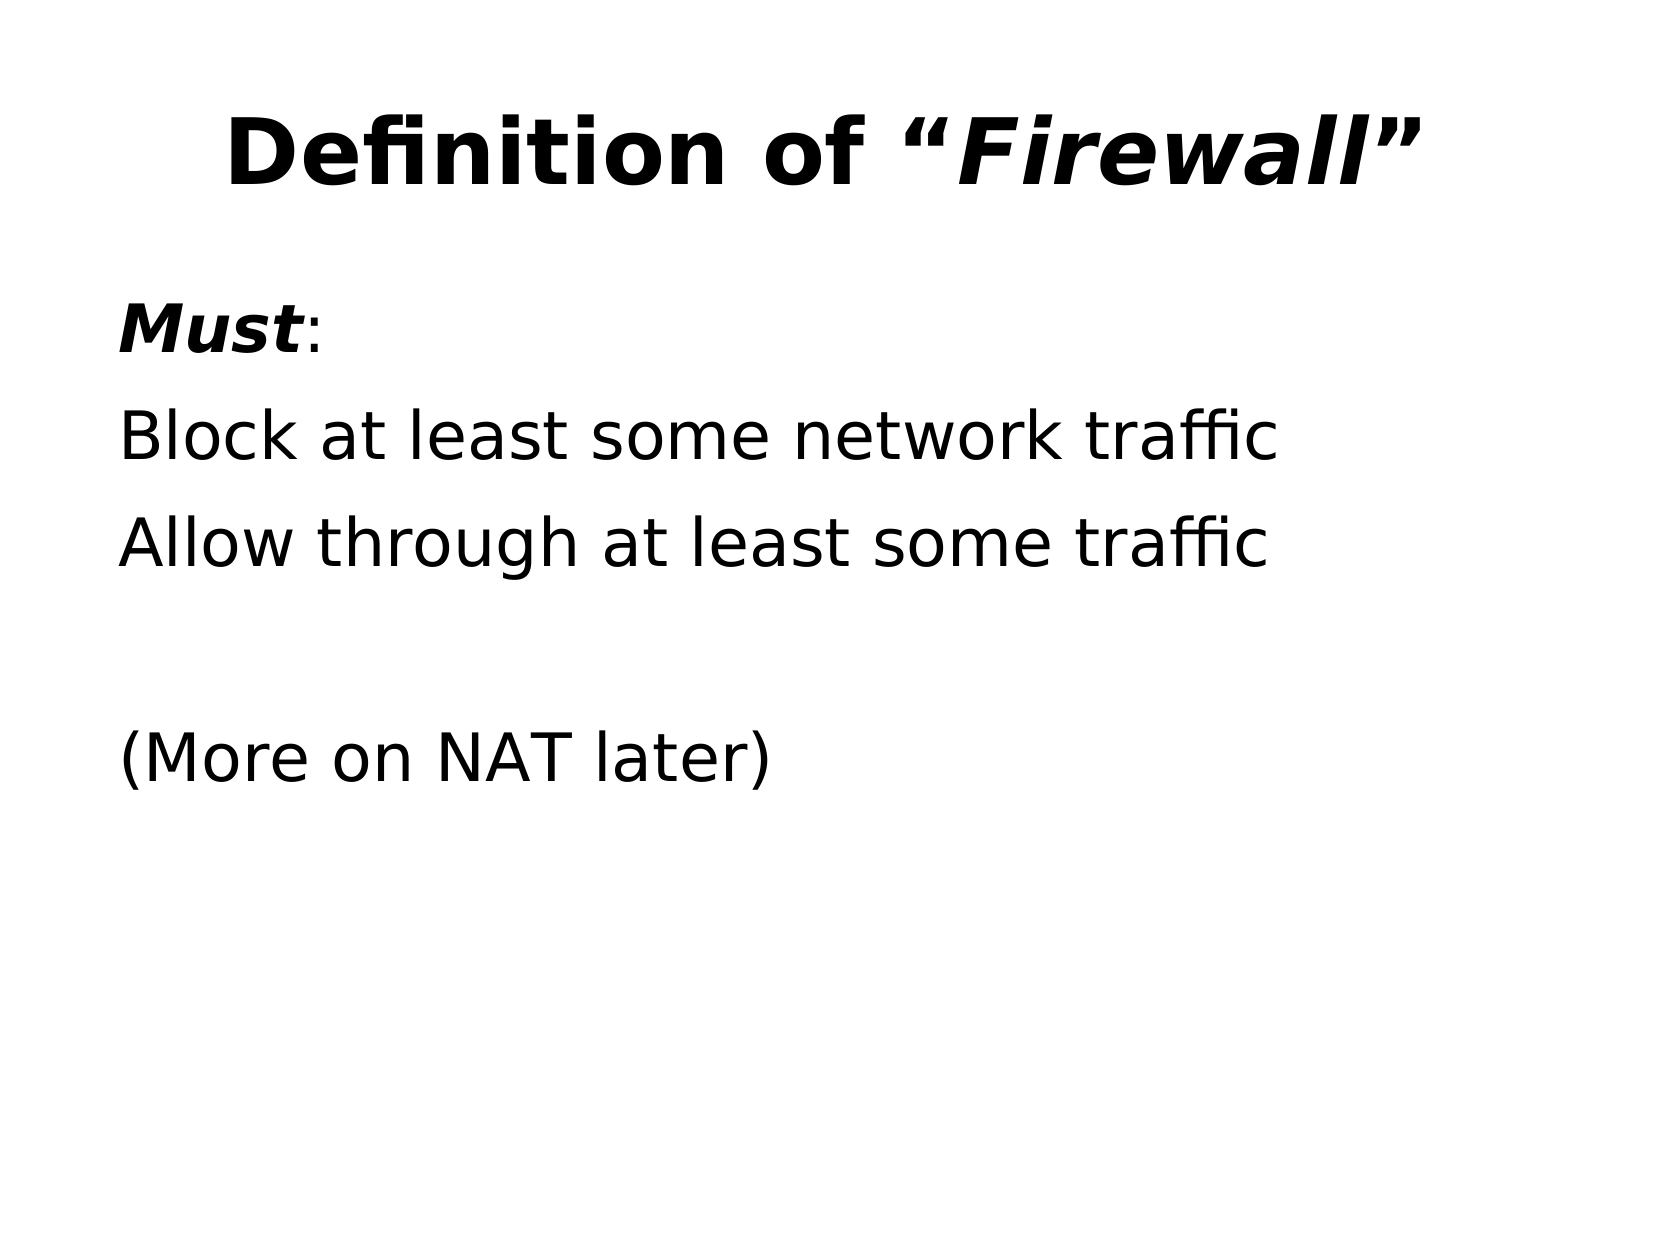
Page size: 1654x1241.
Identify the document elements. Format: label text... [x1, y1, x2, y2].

title Definition of “Firewall” [82, 49, 1571, 257]
list Must: Block at least some network traffic Allow through at least some traffic (More on NAT later) [82, 290, 1571, 1109]
